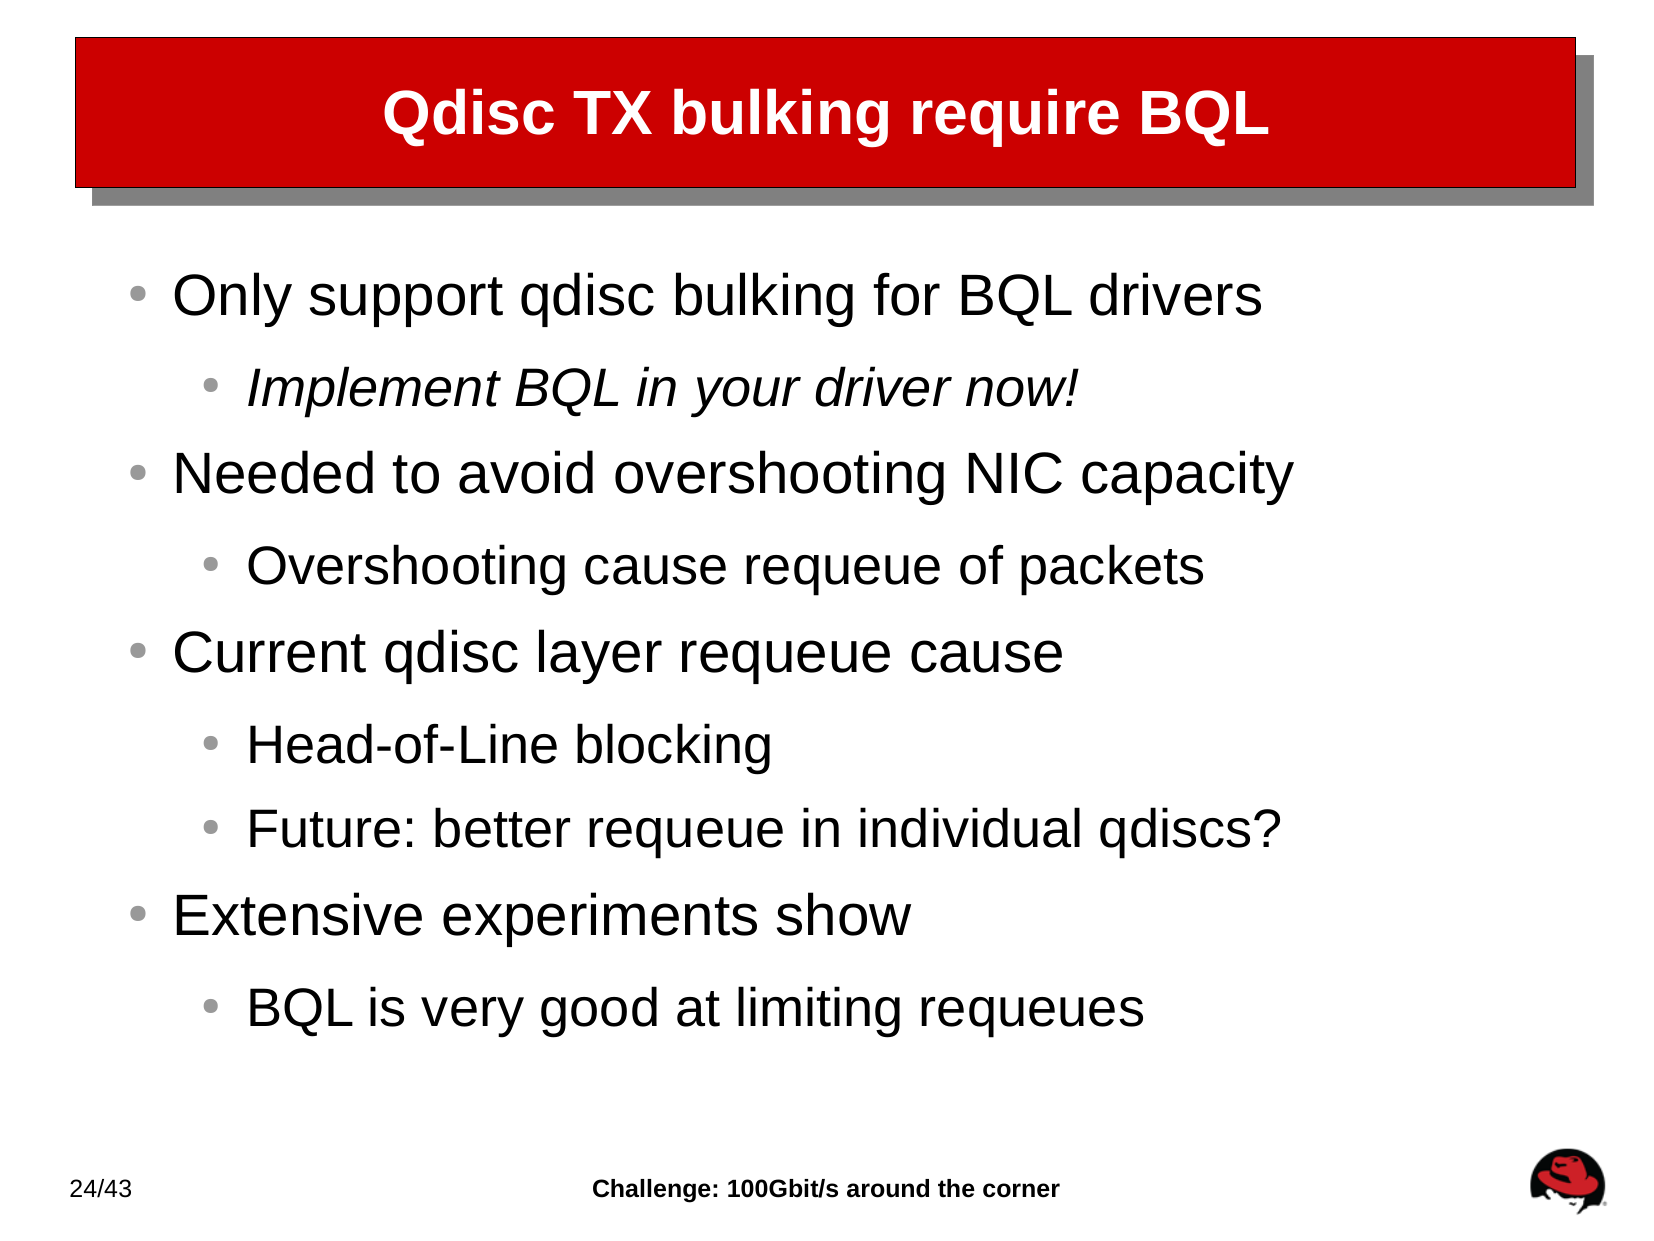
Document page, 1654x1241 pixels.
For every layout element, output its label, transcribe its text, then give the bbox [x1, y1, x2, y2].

list Only support qdisc bulking for BQL drivers Implement BQL in your driver now! Needed to avoid overshooting NIC capacity Overshooting cause requeue of packets Current qdisc layer requeue cause Head-of-Line blocking Future: better requeue in individual qdiscs? Extensive experiments show BQL is very good at limiting requeues [112, 262, 1538, 1051]
picture [1529, 1146, 1613, 1224]
title Qdisc TX bulking require BQL [116, 37, 1538, 188]
